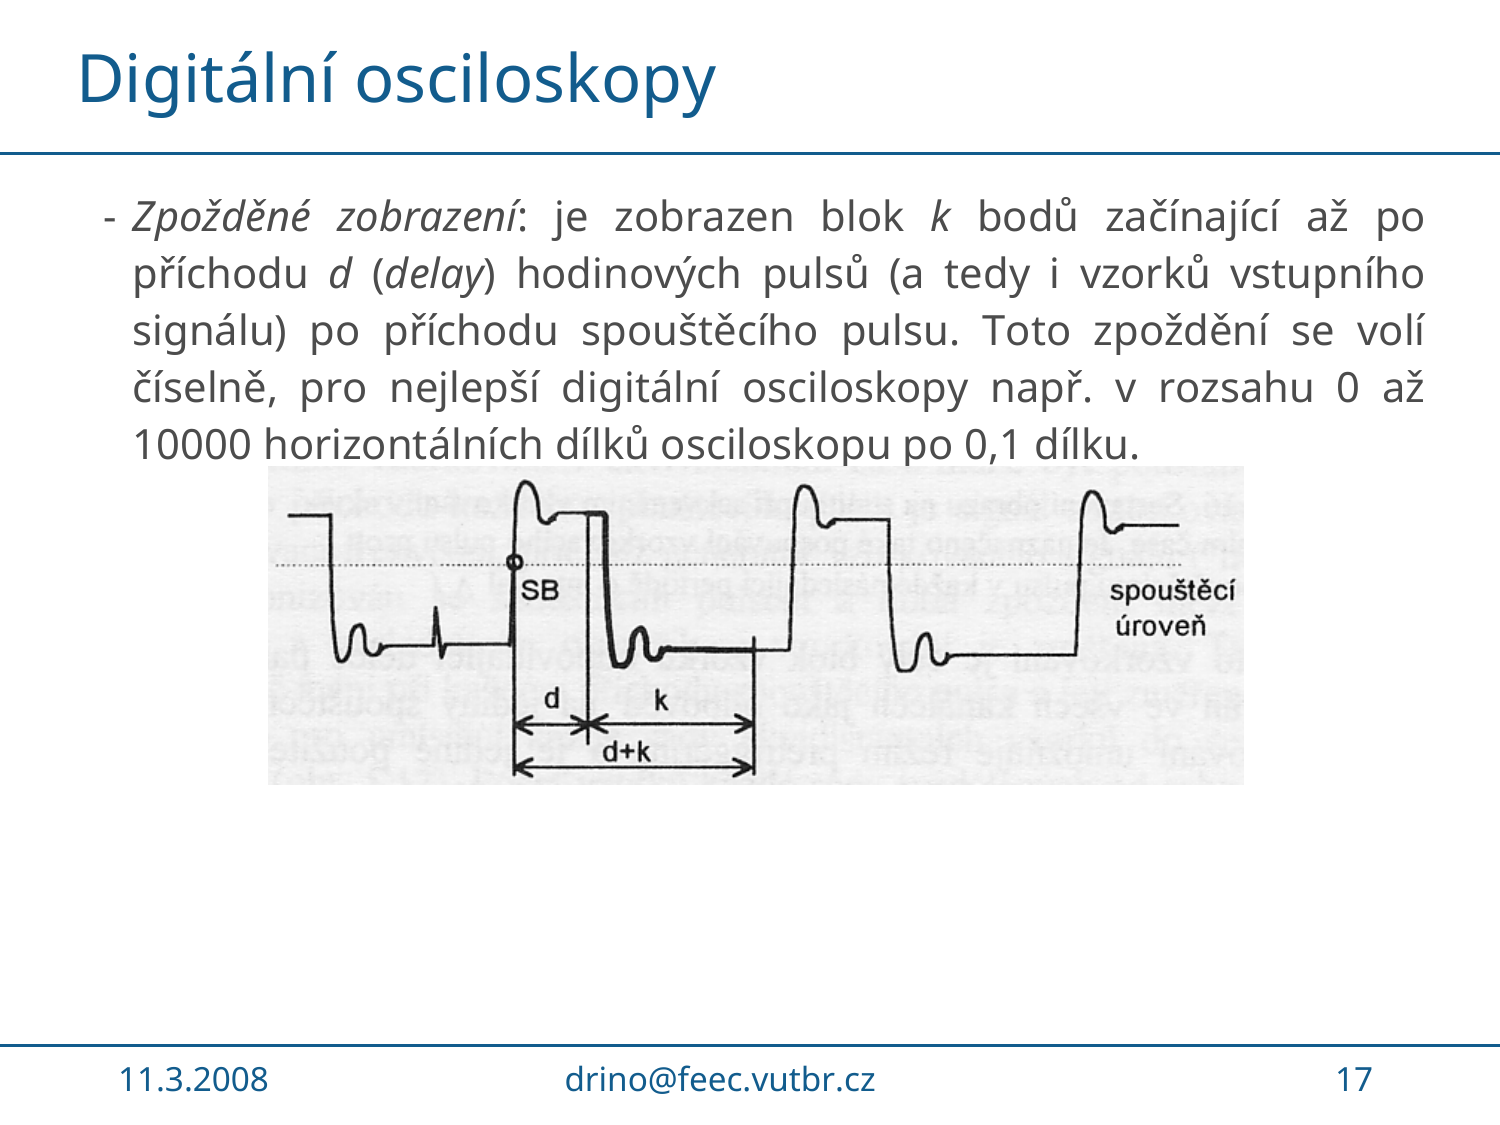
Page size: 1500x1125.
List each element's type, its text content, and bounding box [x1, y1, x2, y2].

text_box - Zpožděné zobrazení: je zobrazen blok k bodů začínající až po příchodu d (delay) hodinových pulsů (a tedy i vzorků vstupního signálu) po příchodu spouštěcího pulsu. Toto zpoždění se volí číselně, pro nejlepší digitální osciloskopy např. v rozsahu 0 až 10000 horizontálních dílků osciloskopu po 0,1 dílku. [59, 178, 1442, 480]
text_box 11 [1075, 1049, 1388, 1125]
text_box drino@feec.vutbr.cz [454, 1049, 987, 1125]
picture [268, 466, 1244, 785]
text_box 11.3.2008 [103, 1049, 432, 1125]
title Digitální osciloskopy [0, 0, 1500, 152]
